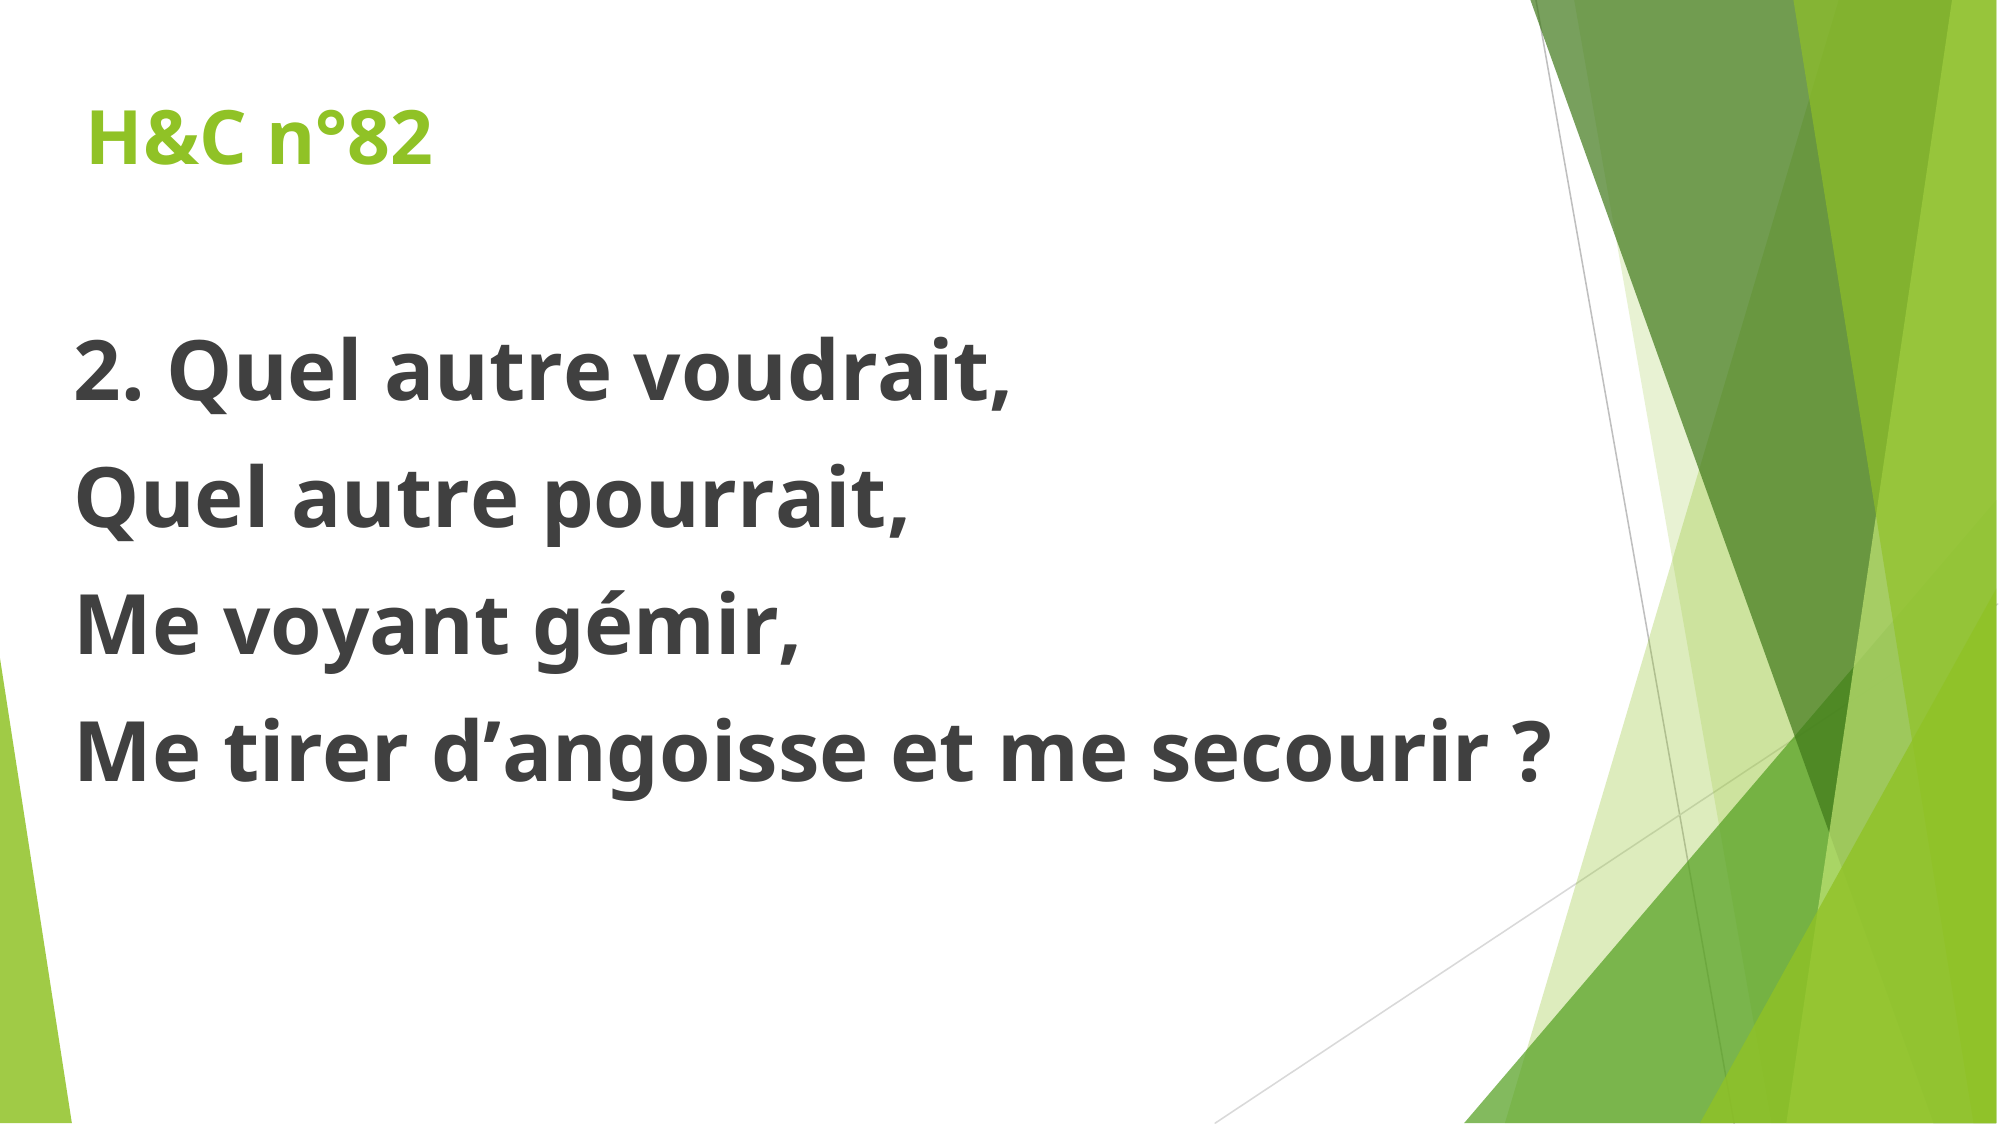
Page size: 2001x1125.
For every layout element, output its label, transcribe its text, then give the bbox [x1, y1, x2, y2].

text_box H&C n°82 [70, 82, 863, 189]
text_box 2. Quel autre voudrait, Quel autre pourrait, Me voyant gémir, Me tirer d’angoisse et me secourir ? [59, 295, 2001, 1075]
